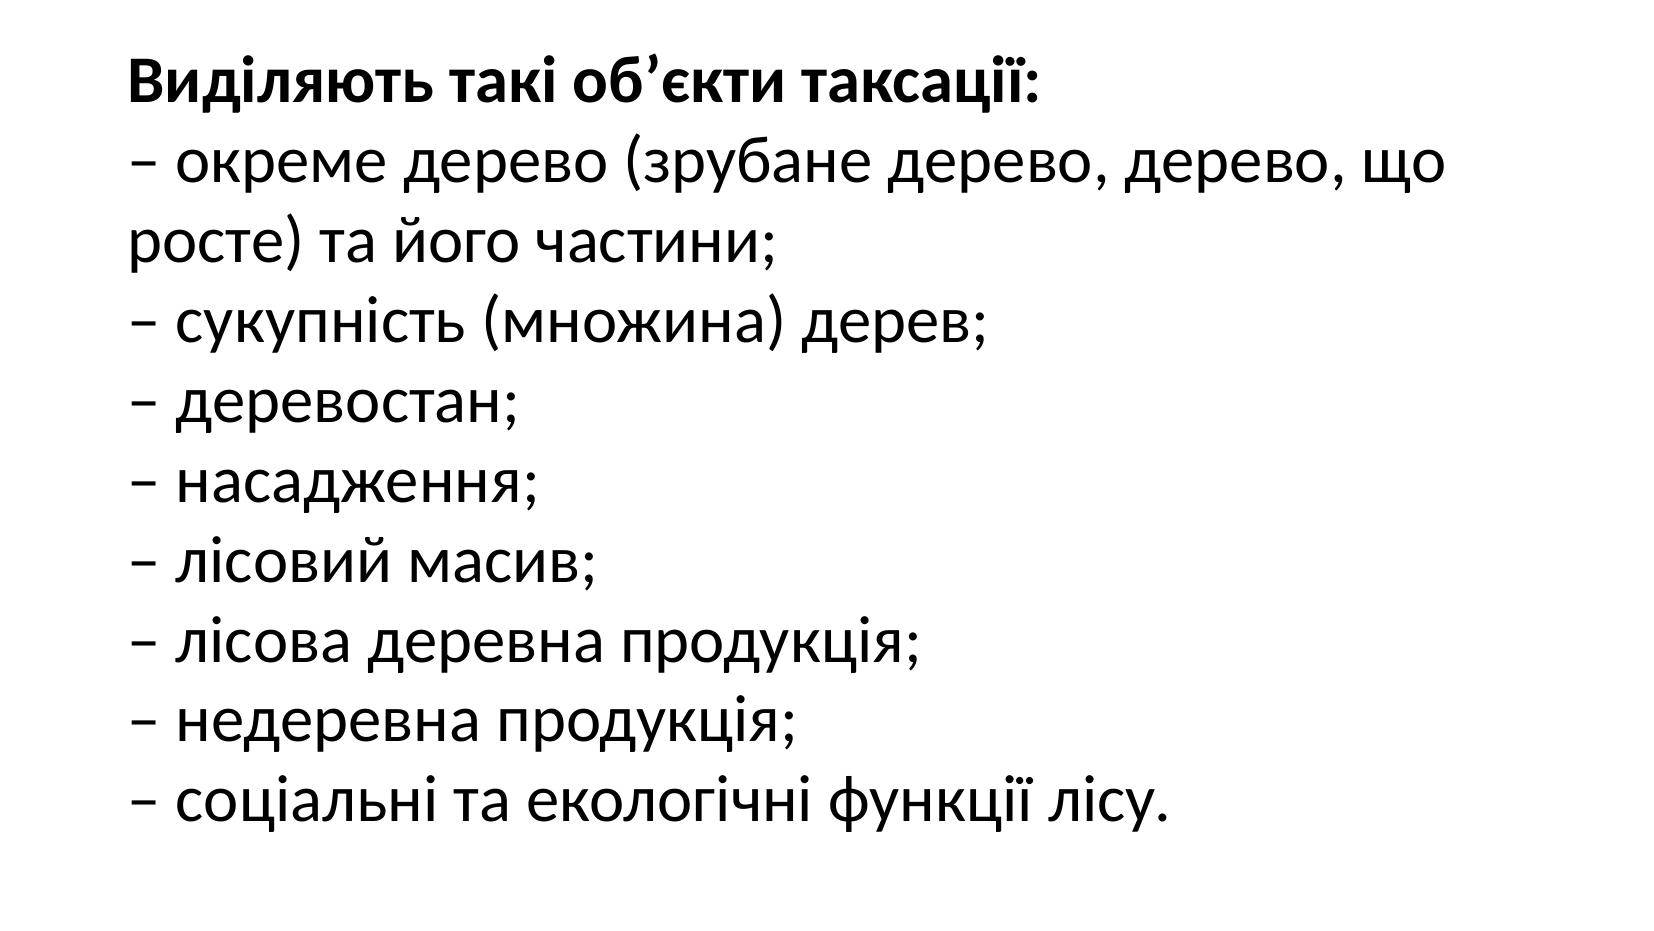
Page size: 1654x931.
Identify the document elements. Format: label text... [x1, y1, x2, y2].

text_box Виділяють такі об’єкти таксації: – окреме дерево (зрубане дерево, дерево, що росте) та його частини; – сукупність (множина) дерев; – деревостан; – насадження; – лісовий масив; – лісова деревна продукція; – недеревна продукція; – соціальні та екологічні функції лісу. [112, 28, 1565, 852]
